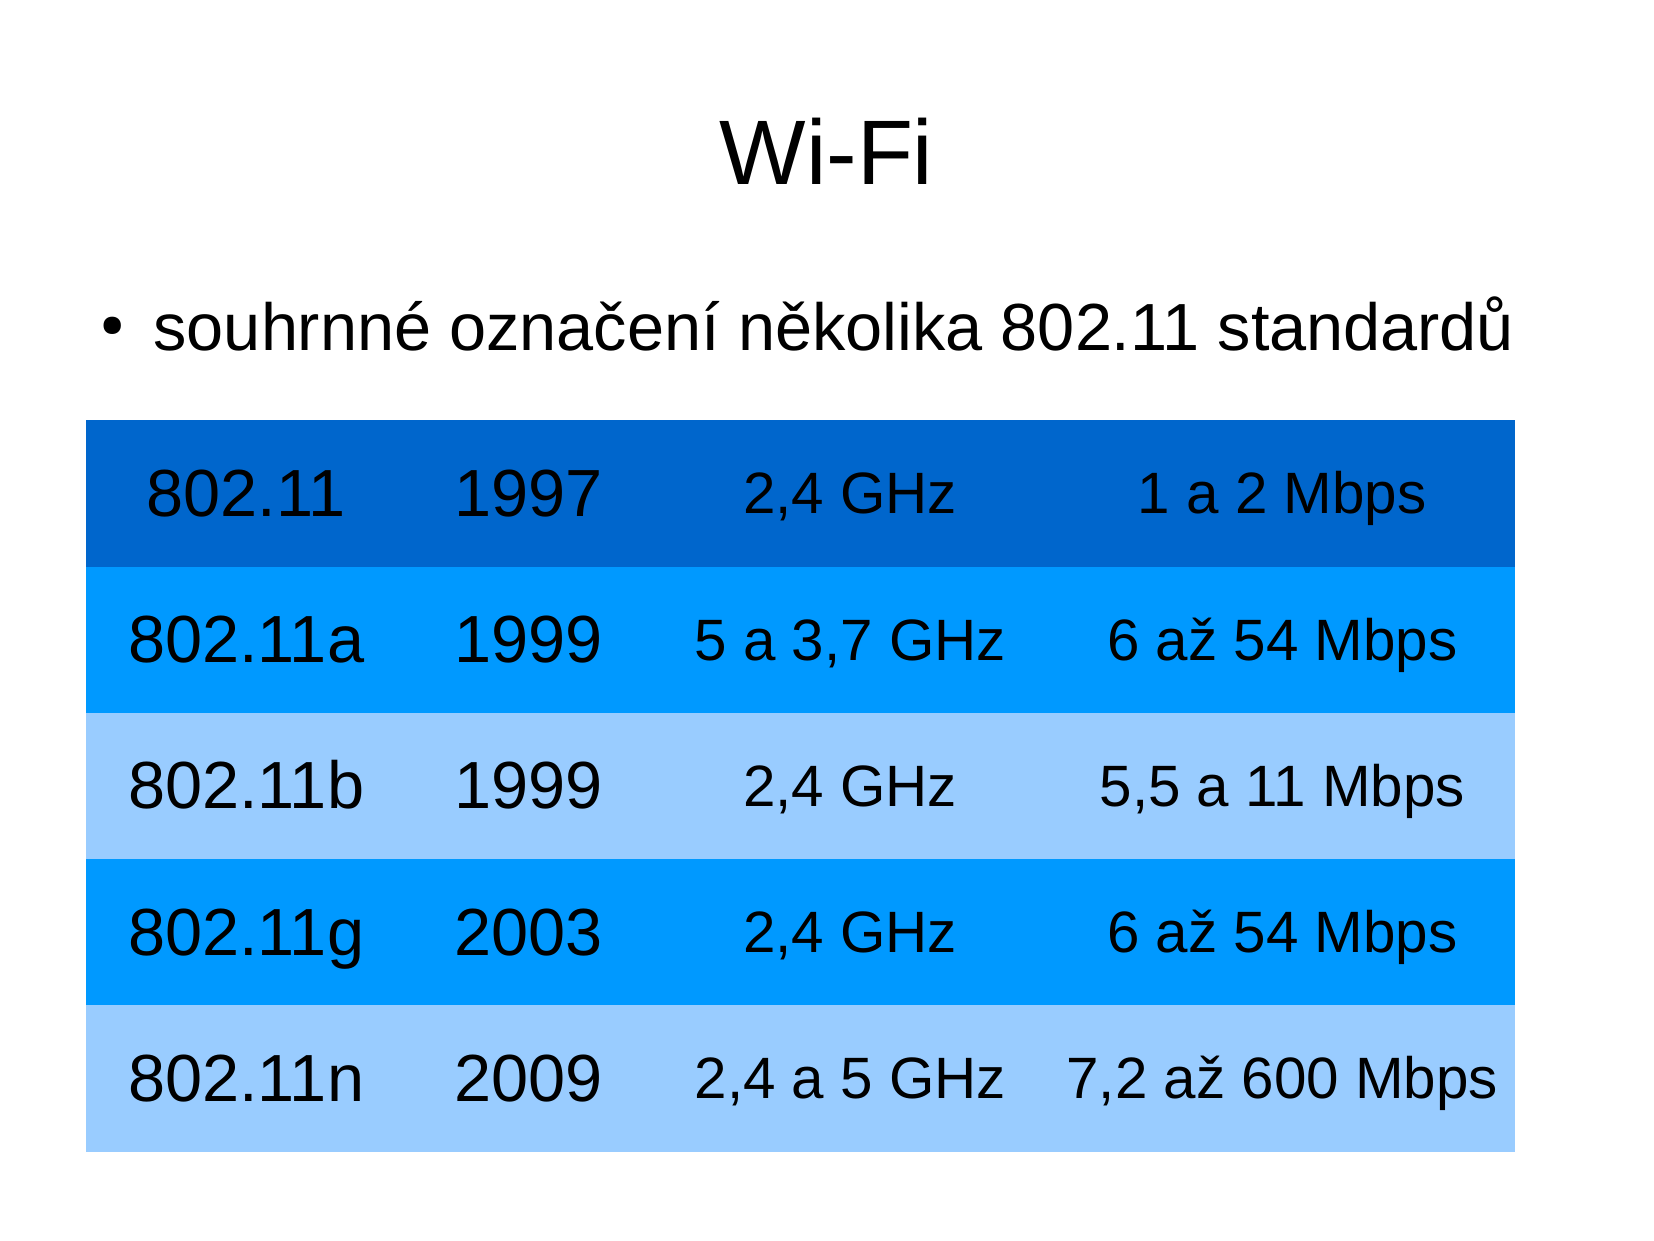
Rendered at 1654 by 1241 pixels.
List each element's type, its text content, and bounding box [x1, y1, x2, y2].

table_header 1 a 2 Mbps [1049, 420, 1515, 567]
table_cell 6 až 54 Mbps [1049, 859, 1515, 1005]
table_header 1997 [406, 420, 651, 567]
table_cell 1999 [406, 713, 651, 859]
table_cell 1999 [406, 567, 651, 713]
title Wi-Fi [82, 49, 1571, 257]
table_cell 6 až 54 Mbps [1049, 567, 1515, 713]
table_cell 2,4 GHz [651, 713, 1049, 859]
table_header 2,4 GHz [651, 420, 1049, 567]
table_cell 5 a 3,7 GHz [651, 567, 1049, 713]
list souhrnné označení několika 802.11 standardů [82, 290, 1571, 1109]
table_cell 802.11g [86, 859, 406, 1005]
table_cell 2003 [406, 859, 651, 1005]
table_cell 2,4 a 5 GHz [651, 1005, 1049, 1152]
table_header 802.11 [86, 420, 406, 567]
table_cell 7,2 až 600 Mbps [1049, 1005, 1515, 1152]
table_cell 802.11a [86, 567, 406, 713]
table_cell 802.11b [86, 713, 406, 859]
table_cell 5,5 a 11 Mbps [1049, 713, 1515, 859]
table_cell 802.11n [86, 1005, 406, 1152]
table_cell 2009 [406, 1005, 651, 1152]
table_cell 2,4 GHz [651, 859, 1049, 1005]
